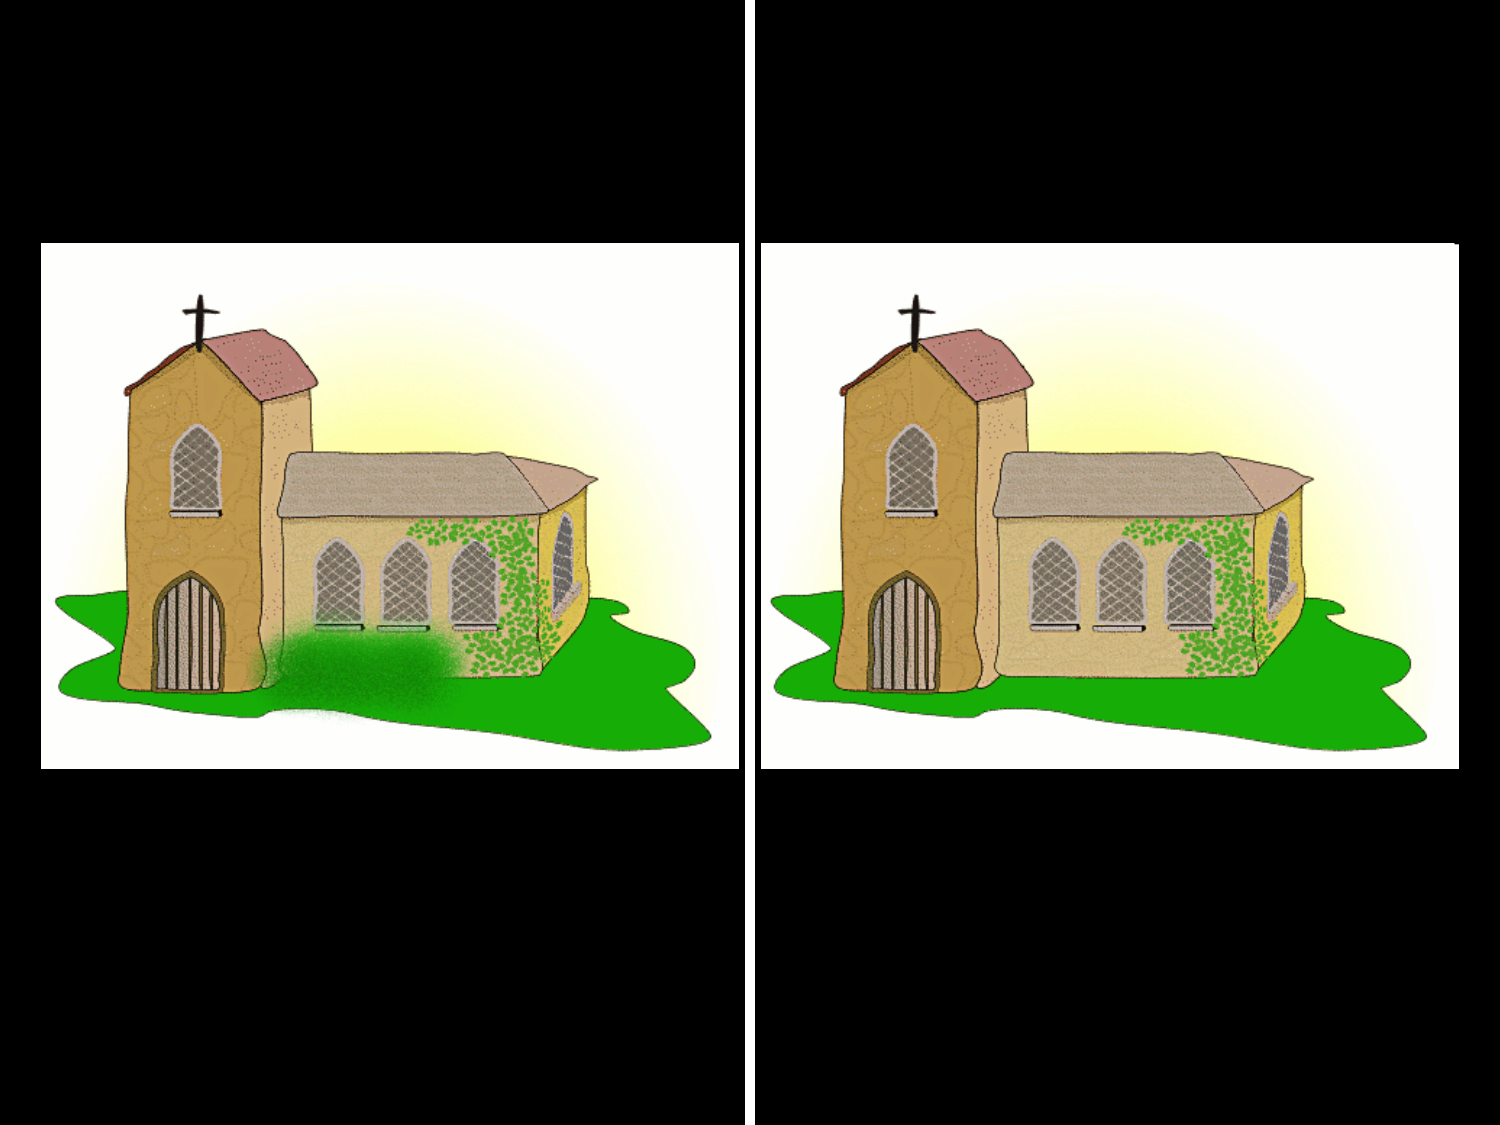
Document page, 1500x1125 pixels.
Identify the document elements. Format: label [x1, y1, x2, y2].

picture [41, 243, 739, 769]
picture [761, 243, 1459, 769]
